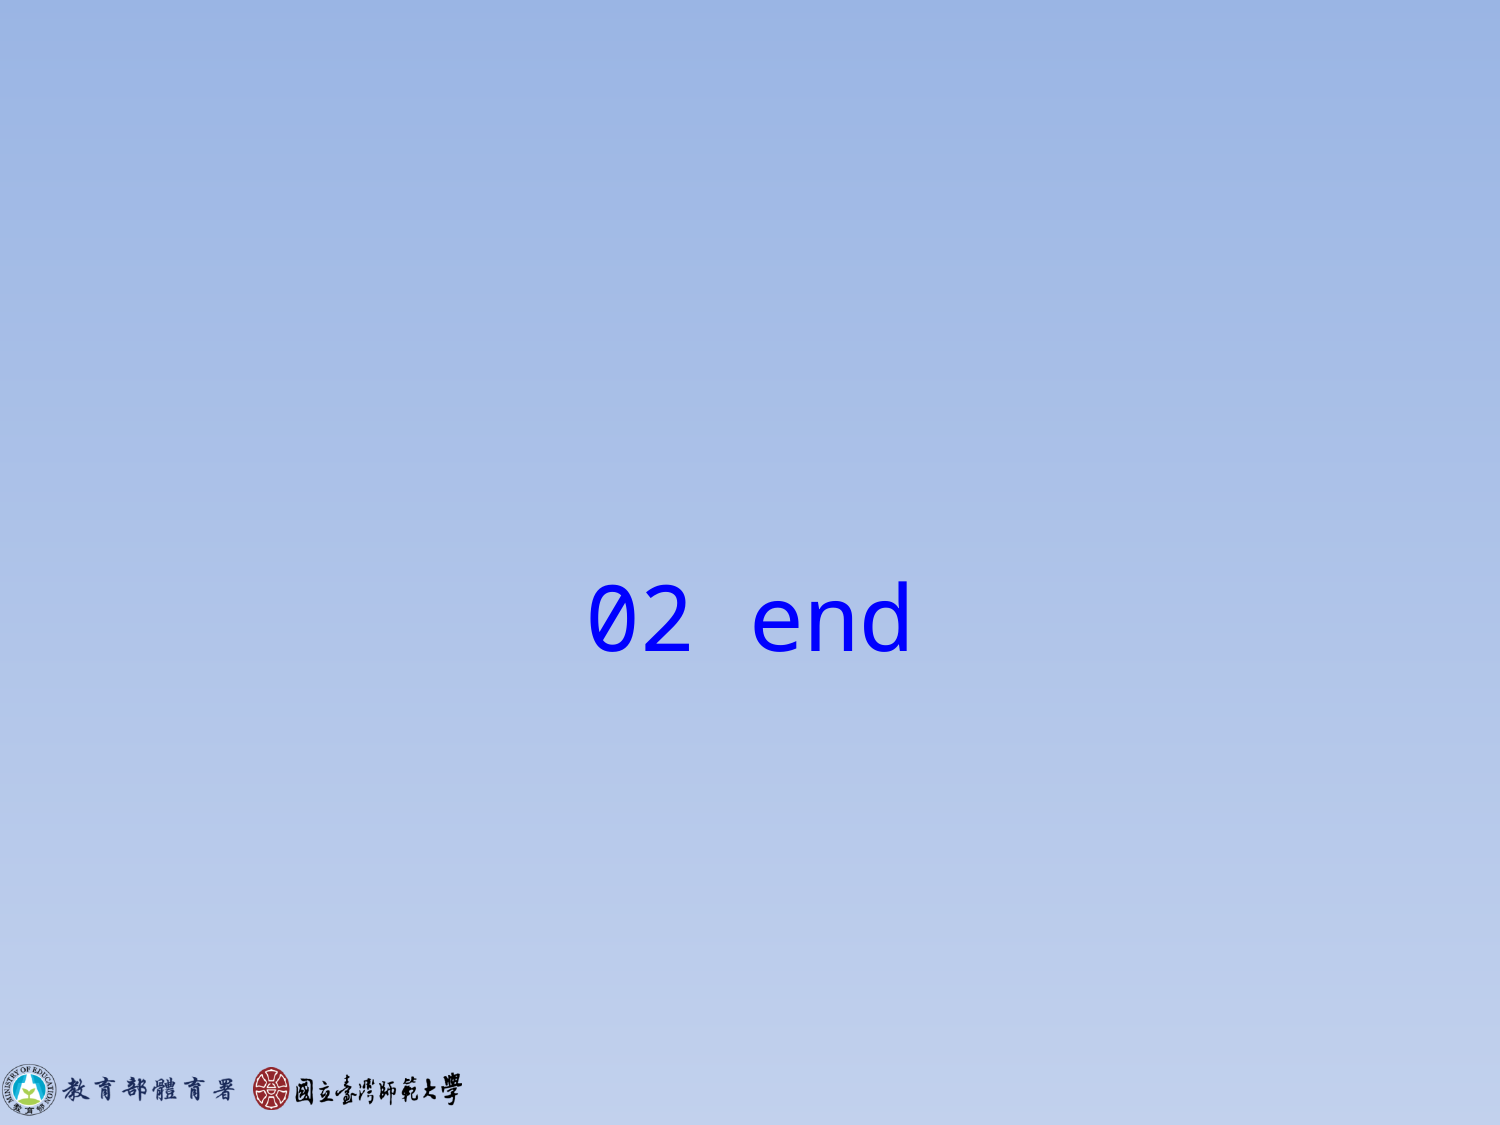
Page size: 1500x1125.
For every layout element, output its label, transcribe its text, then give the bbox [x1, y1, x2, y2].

list 02 end [75, 262, 1426, 1005]
